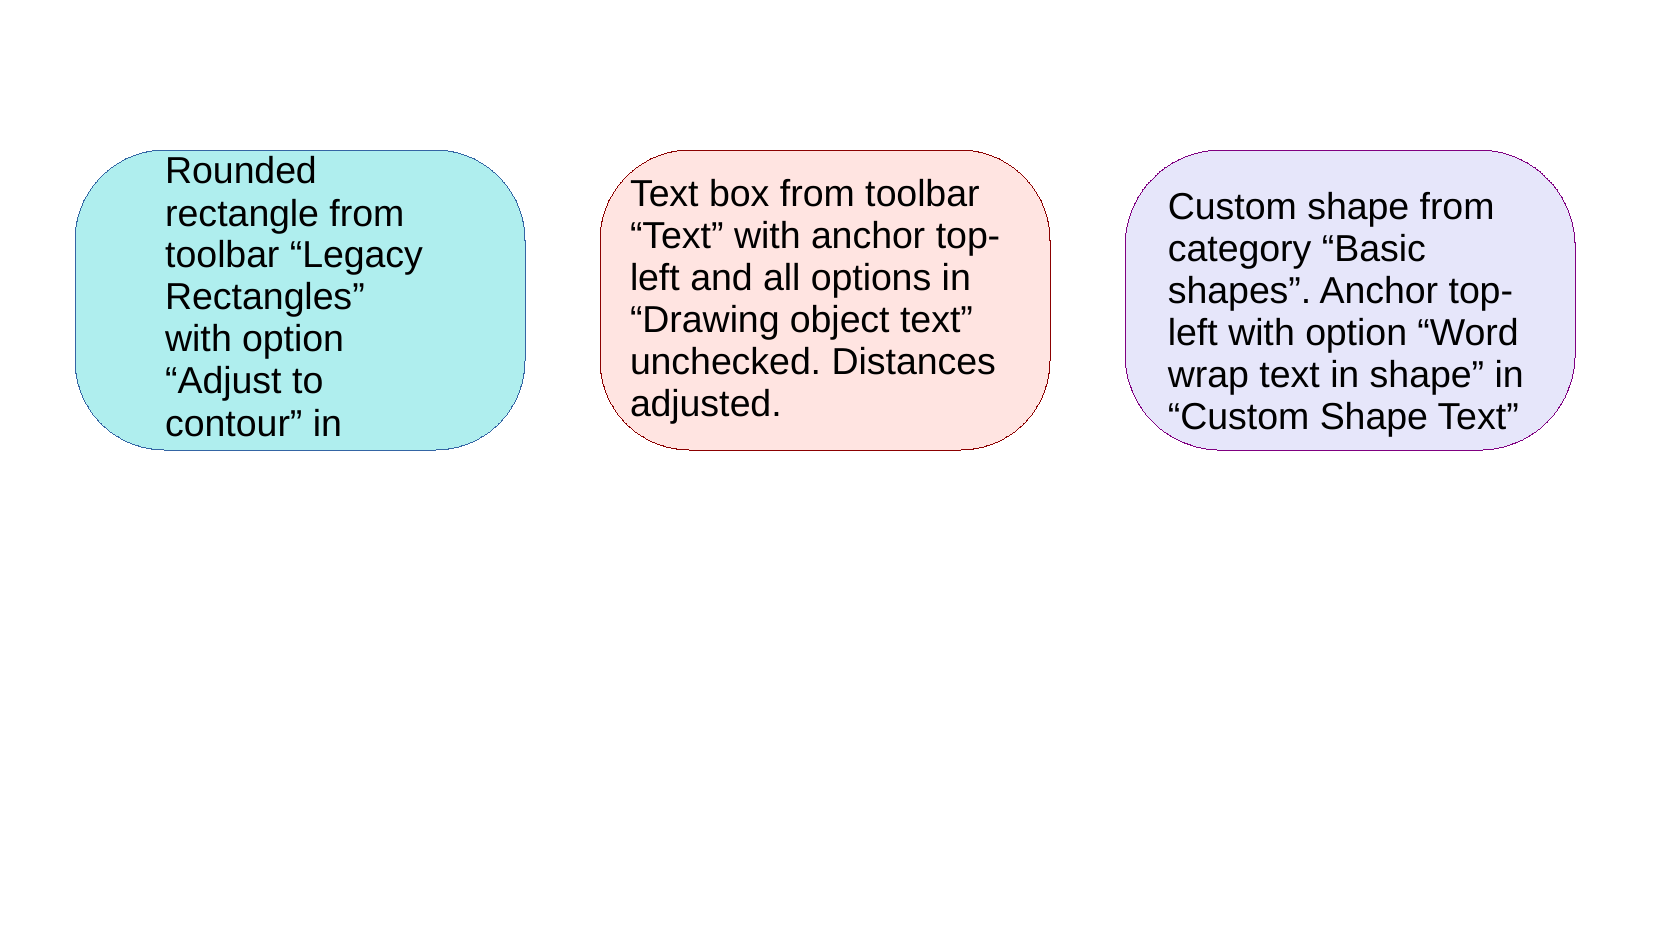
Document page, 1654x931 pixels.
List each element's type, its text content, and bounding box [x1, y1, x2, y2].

text_box Text box from toolbar “Text” with anchor top-left and all options in “Drawing object text” unchecked. Distances adjusted. [600, 150, 1051, 451]
text_box Rounded rectangle from toolbar “Legacy Rectangles” with option “Adjust to contour” in “Drawing object text”. [75, 150, 526, 451]
text_box Custom shape from category “Basic shapes”. Anchor top-left with option “Word wrap text in shape” in “Custom Shape Text” [1125, 150, 1576, 451]
